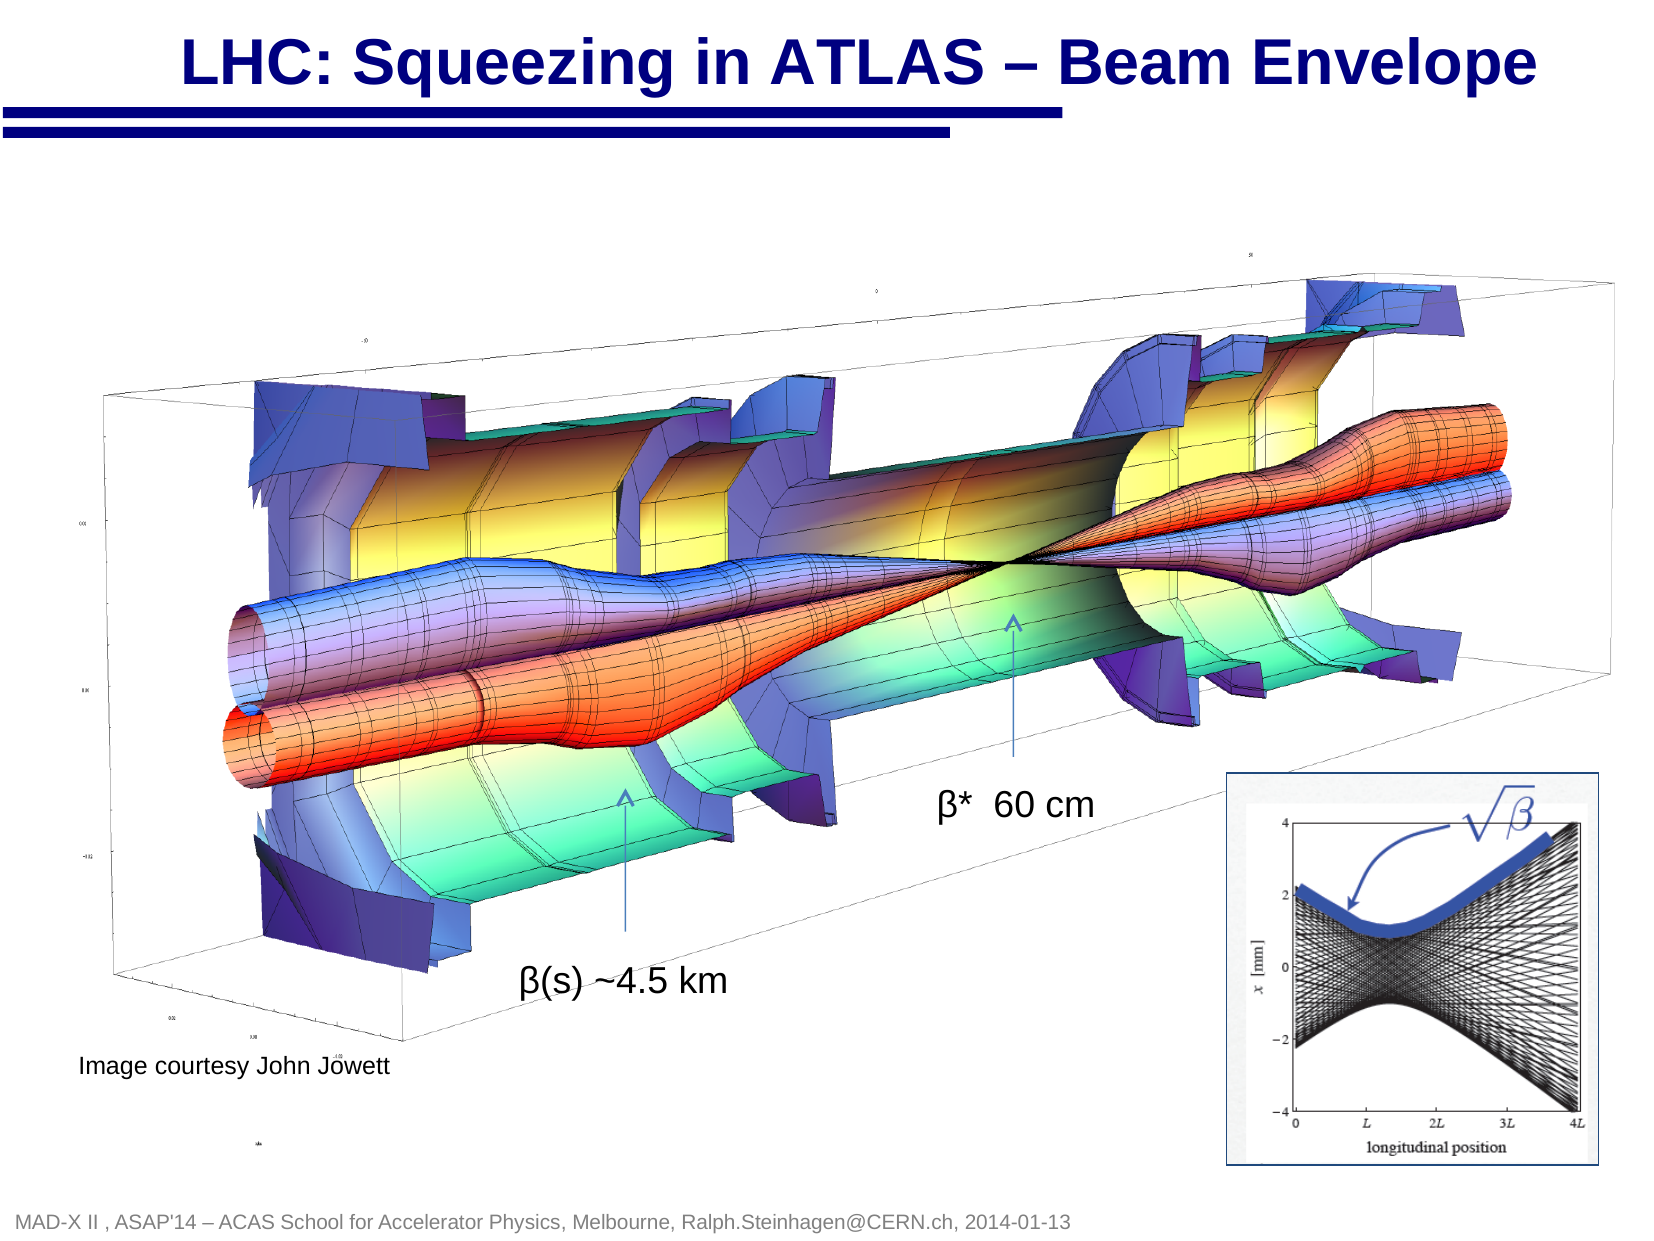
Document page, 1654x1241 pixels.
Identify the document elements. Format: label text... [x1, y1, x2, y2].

title LHC: Squeezing in ATLAS – Beam Envelope [165, 0, 1630, 124]
text_box β(s) ~4.5 km [503, 948, 791, 1009]
text_box Image courtesy John Jowett [63, 1042, 768, 1087]
picture [1227, 773, 1598, 1165]
text_box β* 60 cm [921, 772, 1209, 833]
picture [63, 231, 1615, 1147]
